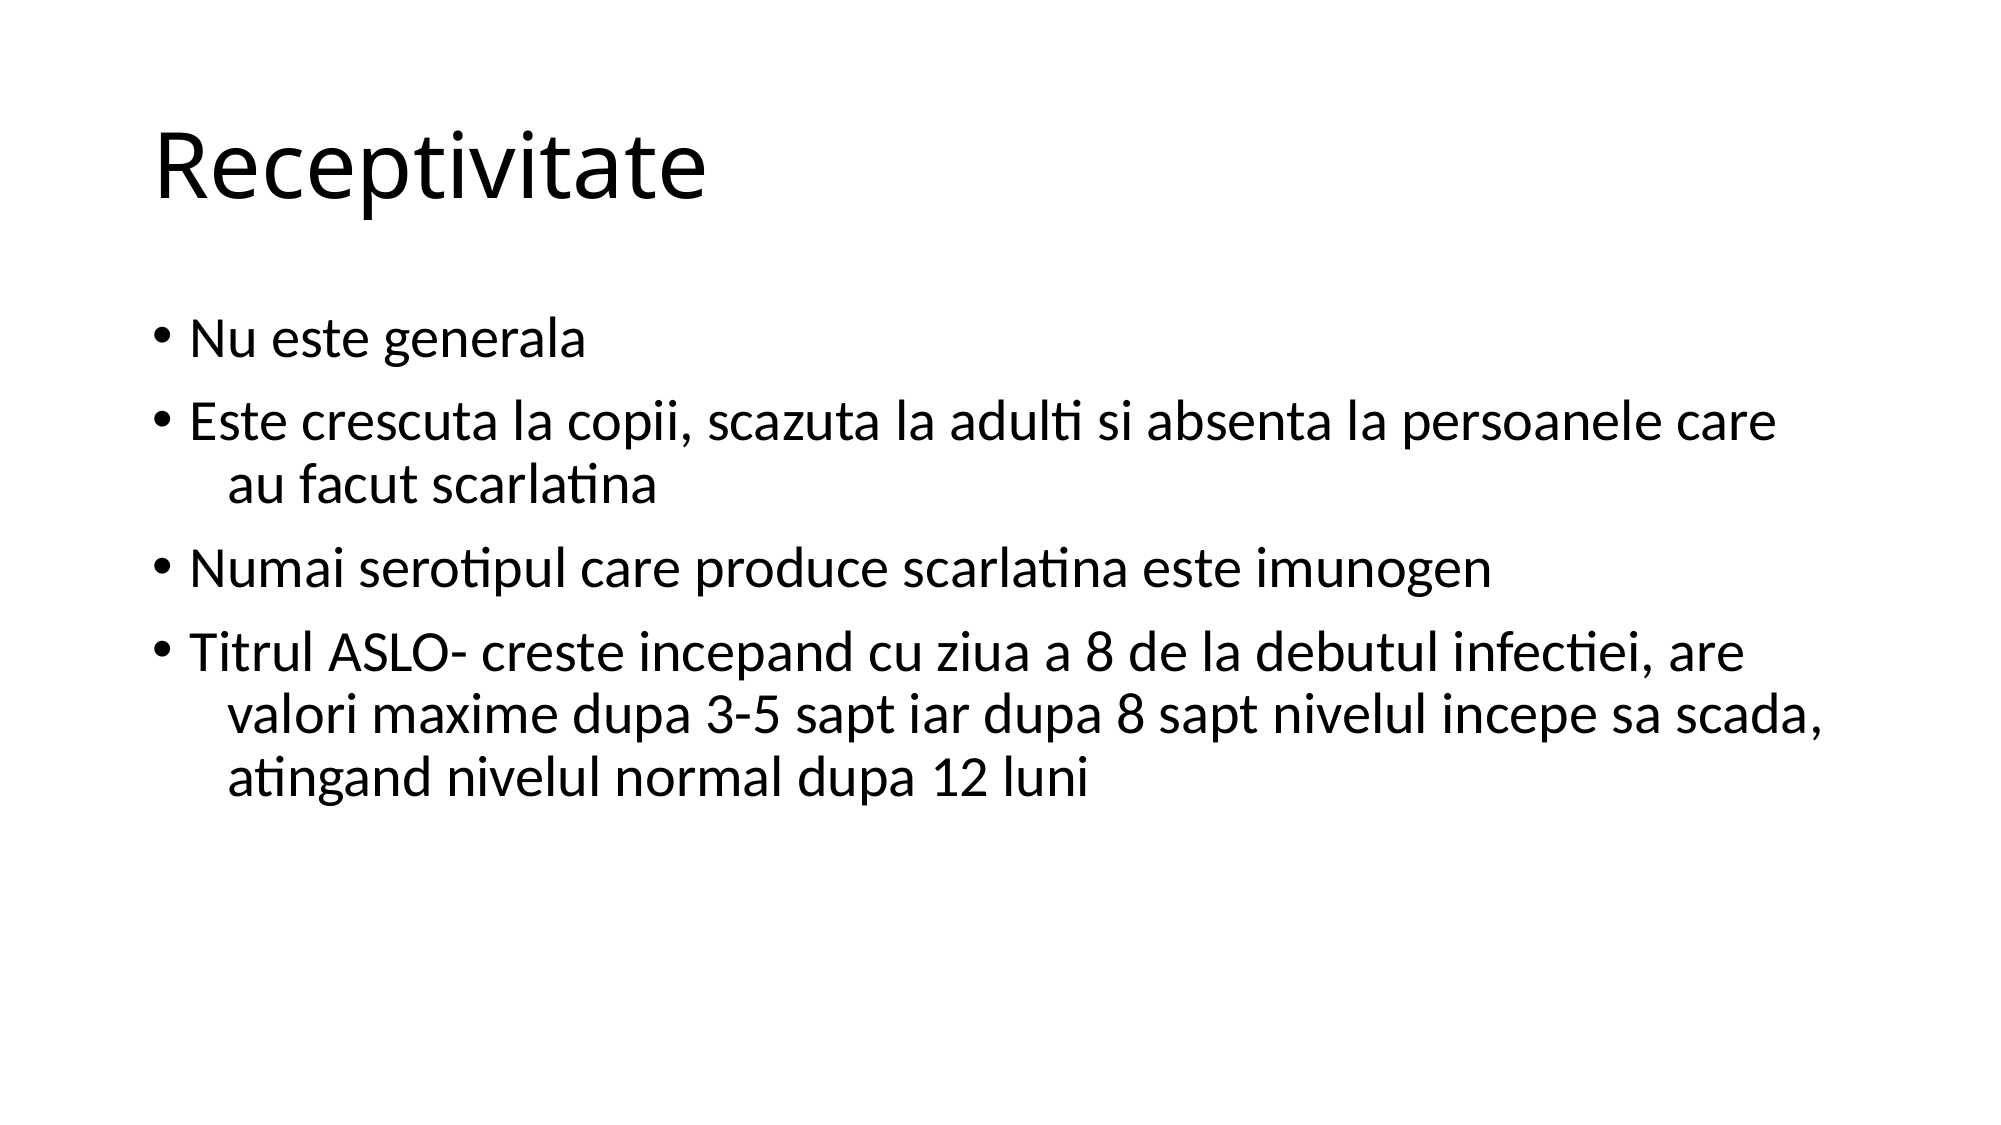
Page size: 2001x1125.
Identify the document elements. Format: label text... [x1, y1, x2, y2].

list Nu este generala Este crescuta la copii, scazuta la adulti si absenta la persoanele care au facut scarlatina Numai serotipul care produce scarlatina este imunogen Titrul ASLO- creste incepand cu ziua a 8 de la debutul infectiei, are valori maxime dupa 3-5 sapt iar dupa 8 sapt nivelul incepe sa scada, atingand nivelul normal dupa 12 luni [137, 299, 1863, 1014]
title Receptivitate [137, 59, 1863, 278]
